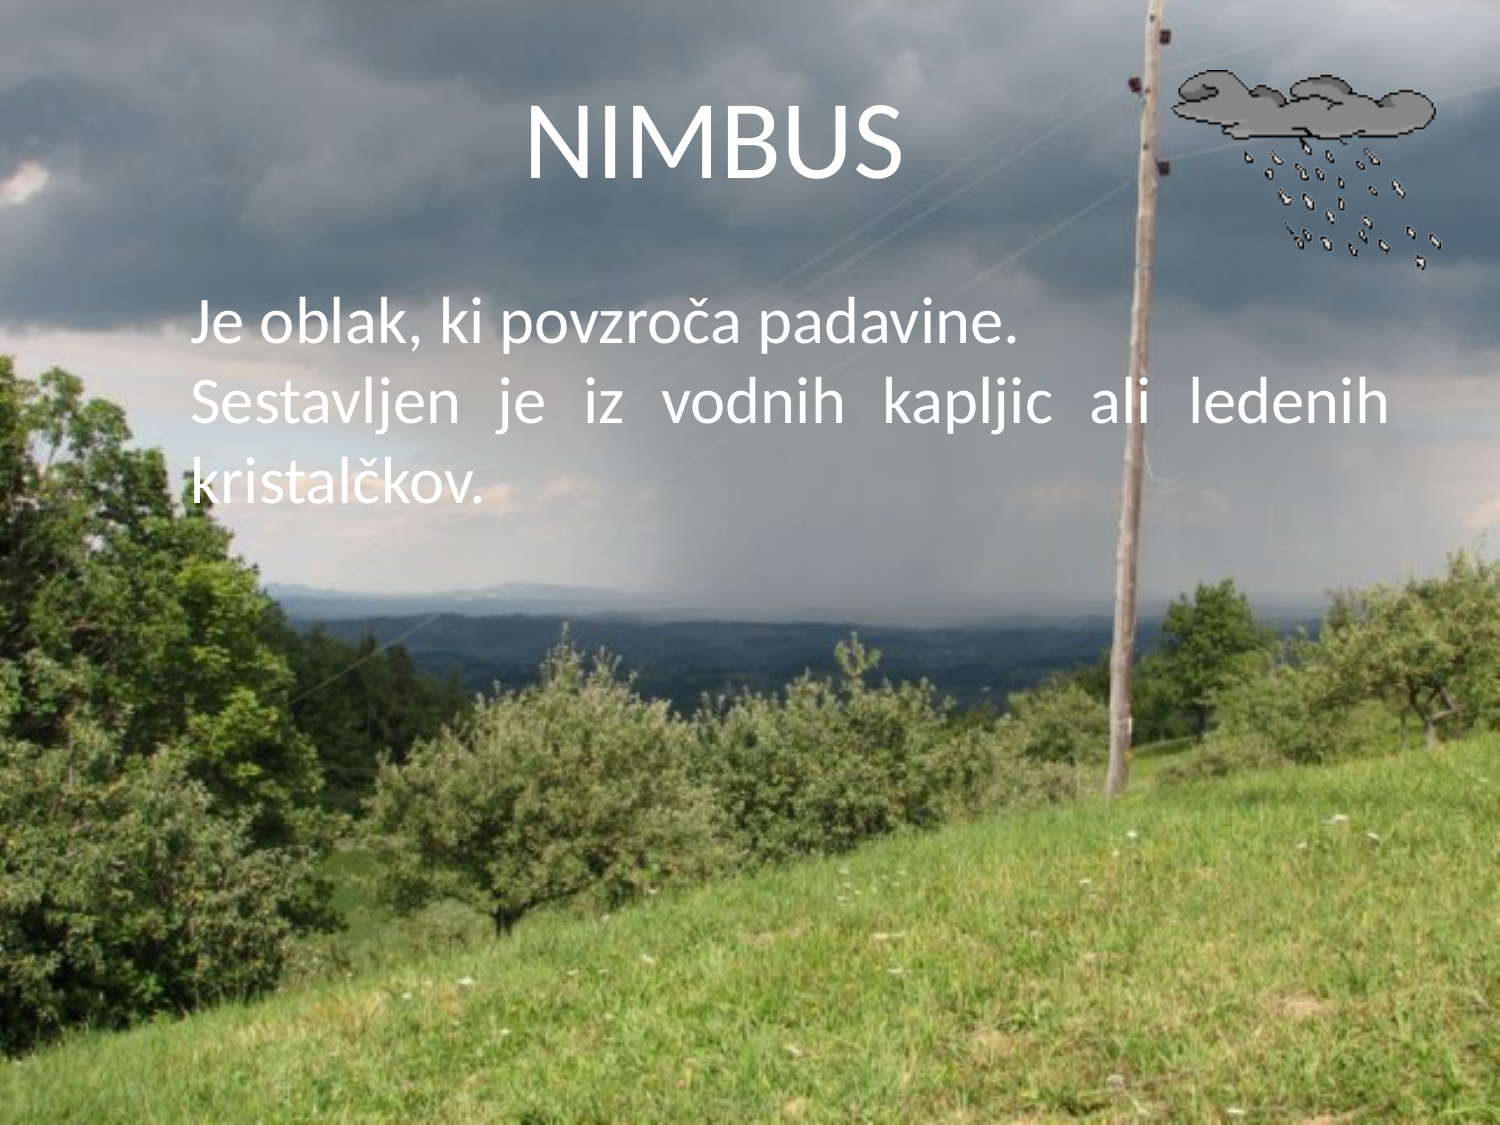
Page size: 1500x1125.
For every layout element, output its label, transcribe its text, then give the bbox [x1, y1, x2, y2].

text_box Je oblak, ki povzroča padavine. Sestavljen je iz vodnih kapljic ali ledenih kristalčkov. [175, 269, 1407, 525]
picture [0, 0, 1500, 1125]
text_box NIMBUS [328, 58, 1102, 209]
